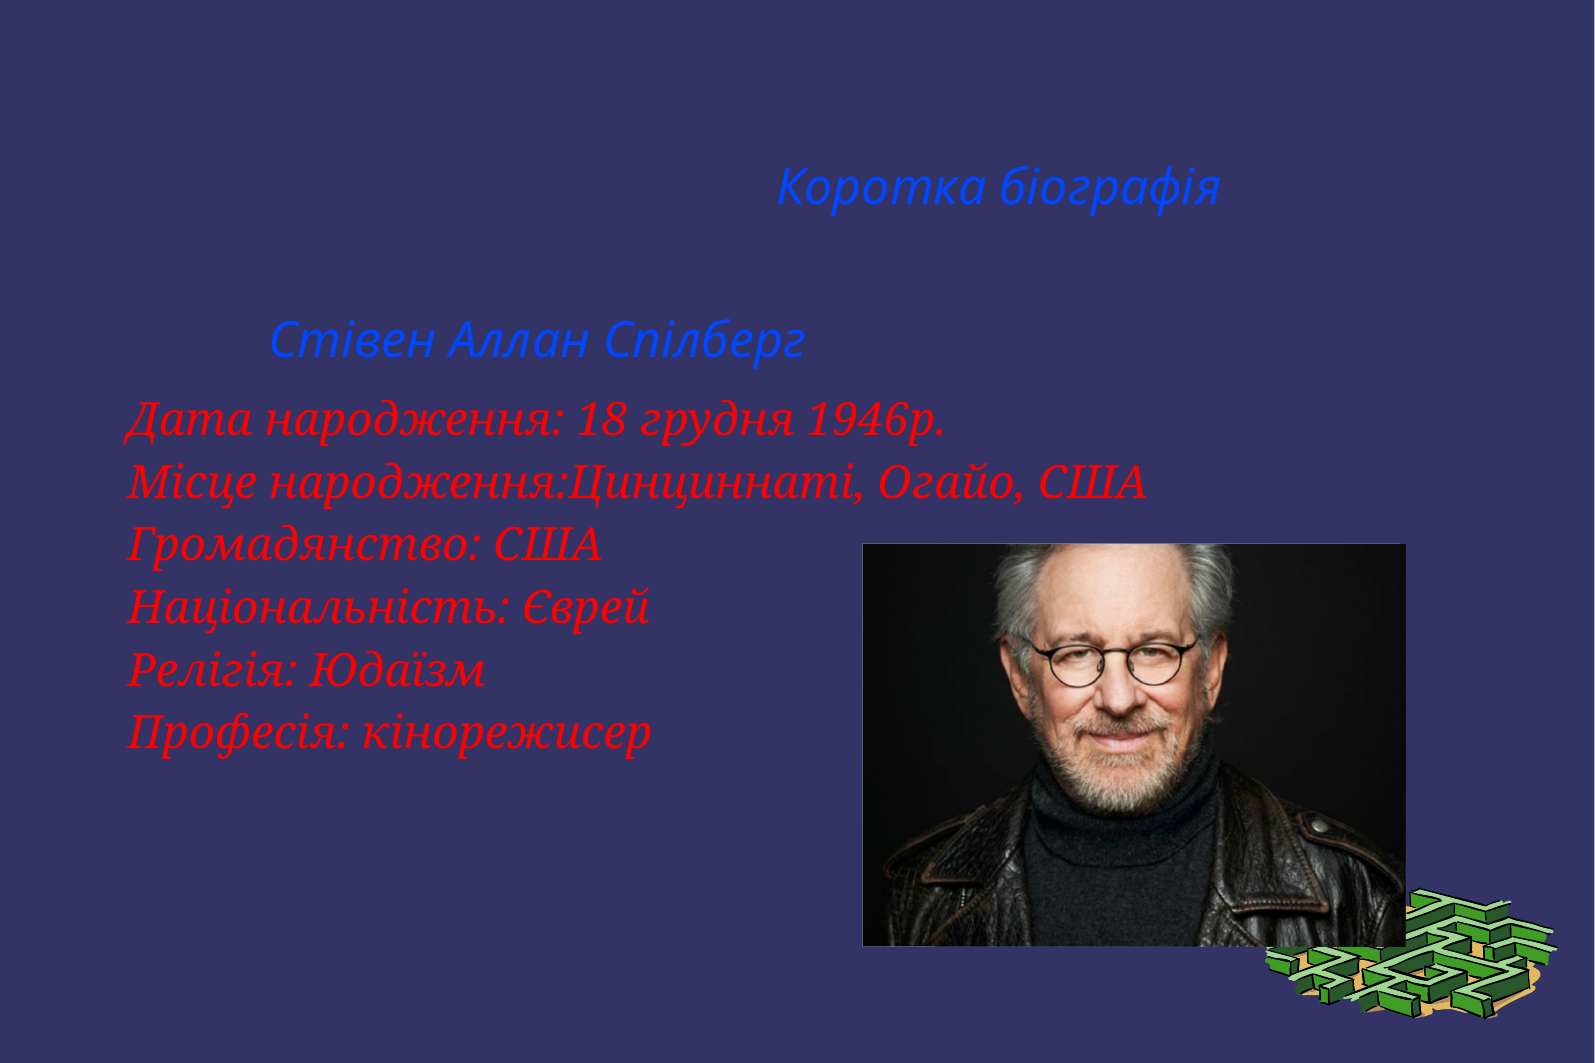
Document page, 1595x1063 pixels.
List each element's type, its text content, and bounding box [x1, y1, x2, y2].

text_box Коротка біографія [767, 141, 1323, 277]
text_box Дата народження: 18 грудня 1946р. Місце народження:Цинциннаті, Огайо, США Громадянство: США Національність: Єврей Релігія: Юдаїзм Професія: кінорежисер [118, 377, 1595, 883]
text_box Стівен Аллан Спілберг [259, 295, 824, 378]
picture [862, 543, 1406, 947]
